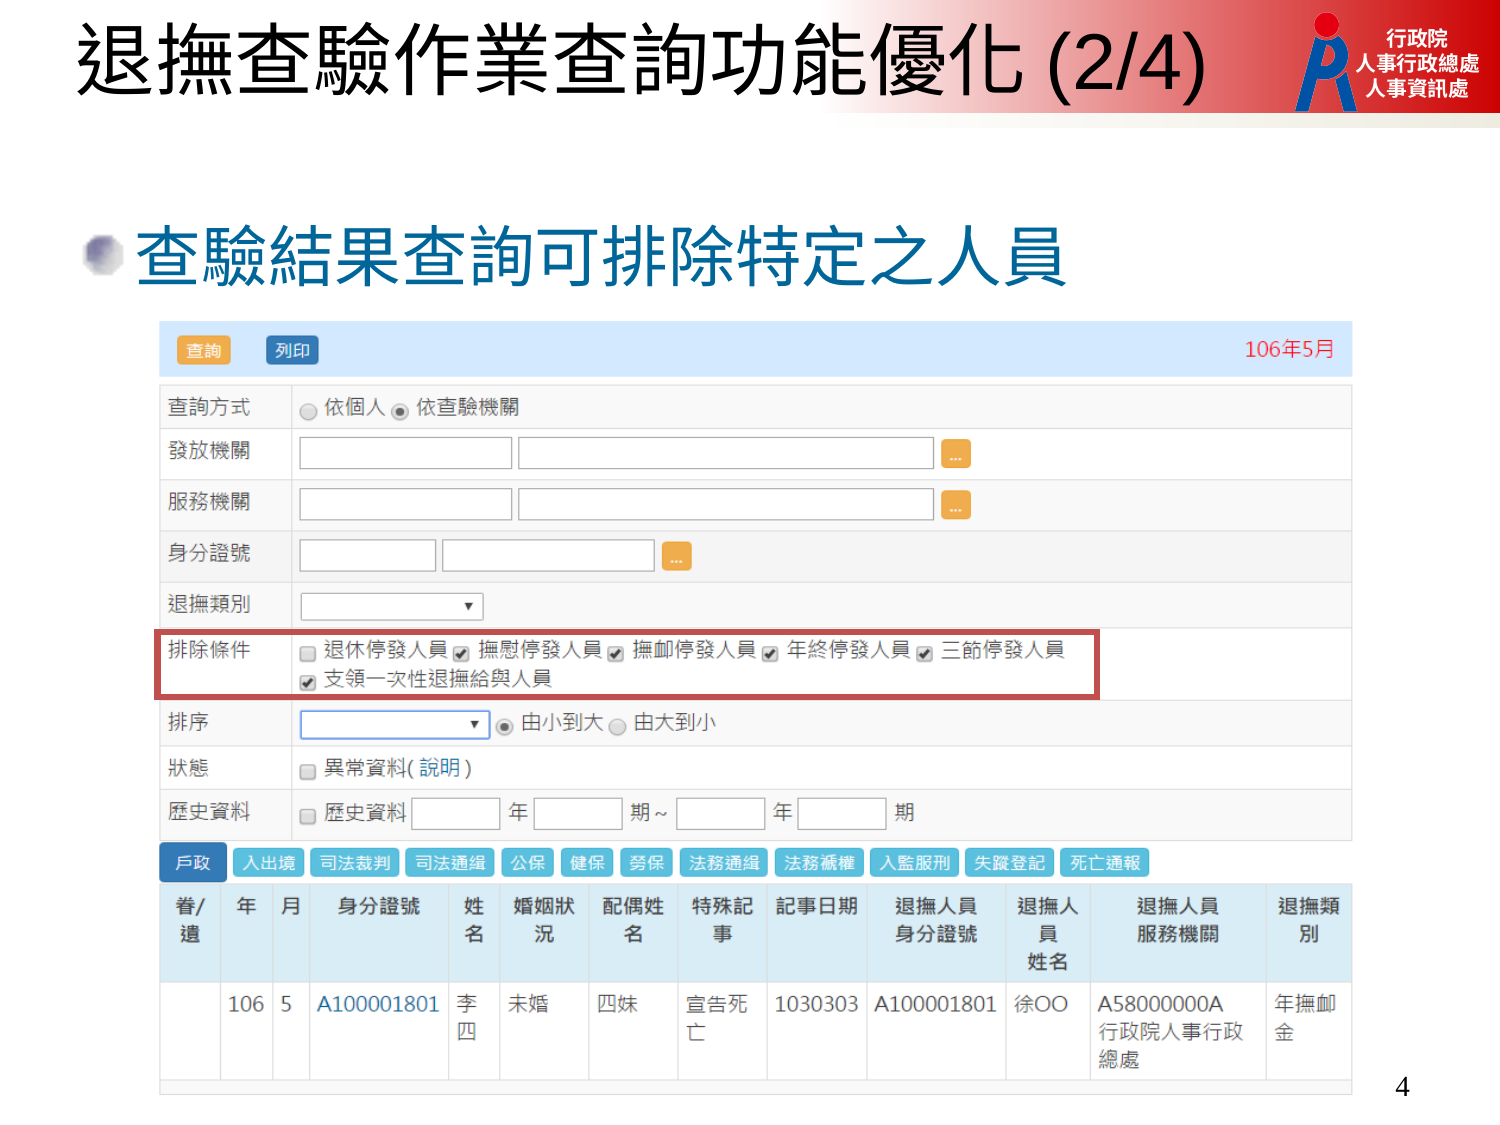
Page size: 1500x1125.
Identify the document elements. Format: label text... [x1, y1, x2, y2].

title 退撫查驗作業查詢功能優化(2/4) [59, 4, 1225, 111]
picture [1278, 0, 1374, 128]
list 查驗結果查詢可排除特定之人員 [63, 206, 1414, 950]
picture [138, 311, 1362, 1104]
text_box <編號> [1074, 1059, 1426, 1110]
